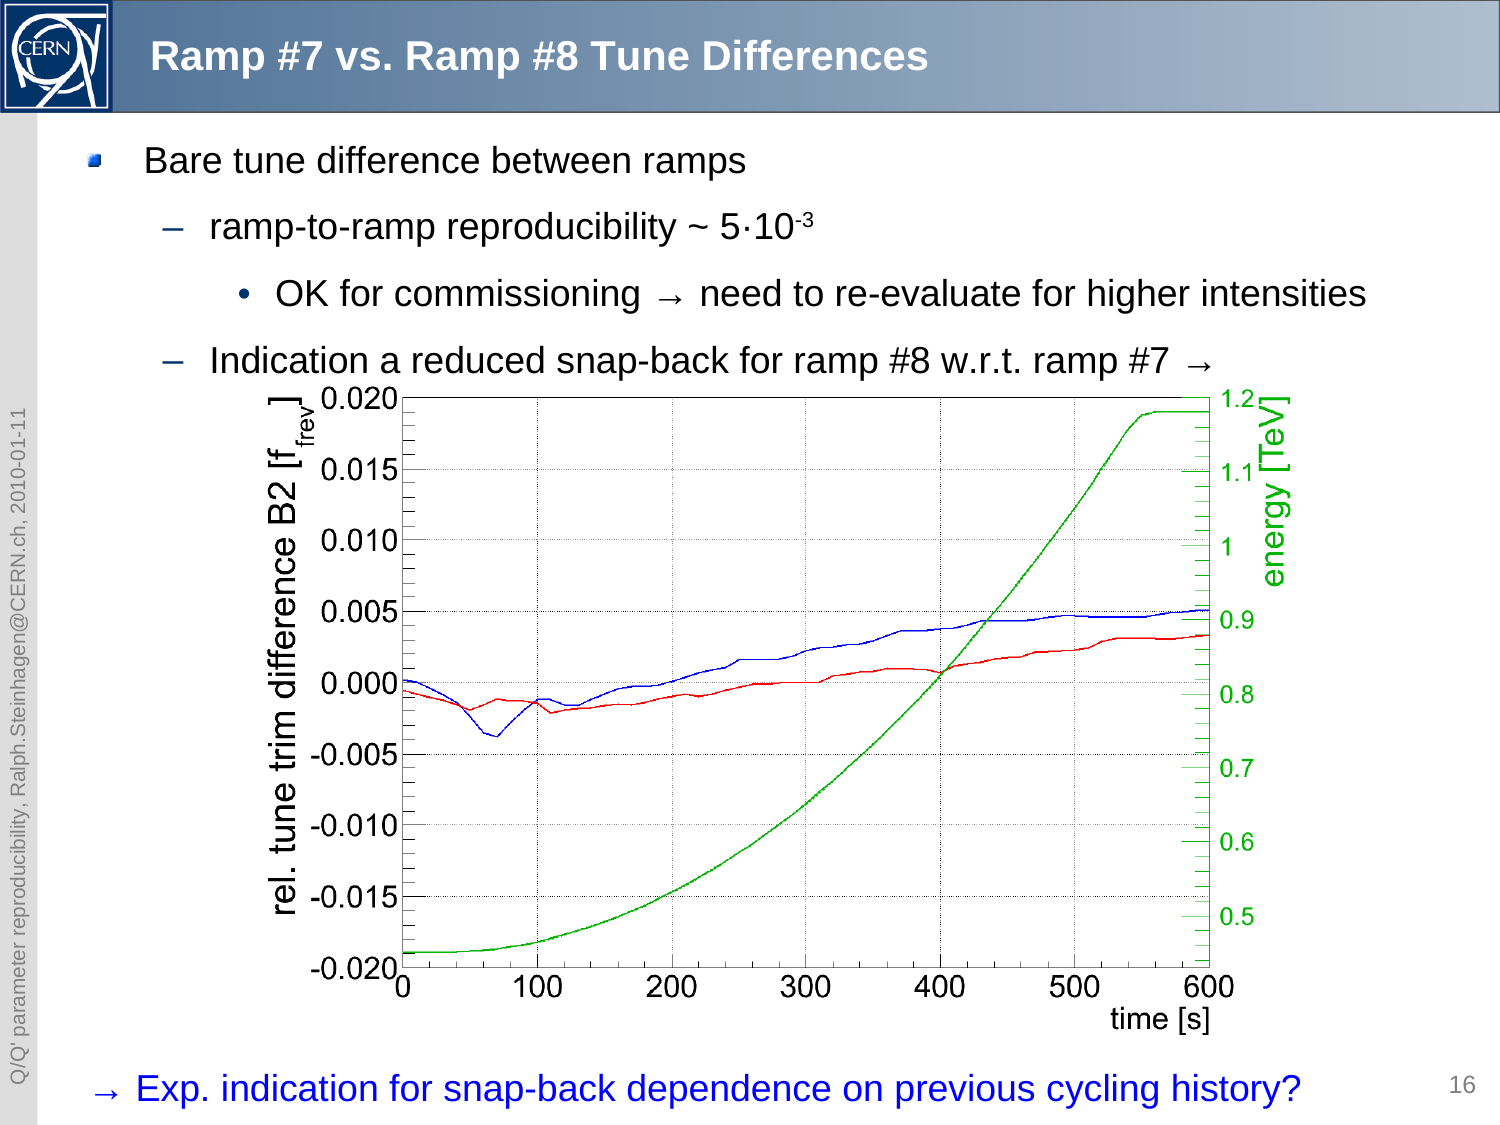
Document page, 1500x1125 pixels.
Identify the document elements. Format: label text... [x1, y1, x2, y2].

list Bare tune difference between ramps ramp-to-ramp reproducibility ~ 5·10-3 OK for commissioning → need to re-evaluate for higher intensities Indication a reduced snap-back for ramp #8 w.r.t. ramp #7 → → Exp. indication for snap-back dependence on previous cycling history? [87, 137, 1438, 1110]
title Ramp #7 vs. Ramp #8 Tune Differences [150, 7, 1201, 106]
picture [254, 384, 1315, 1047]
picture [0, 0, 113, 113]
